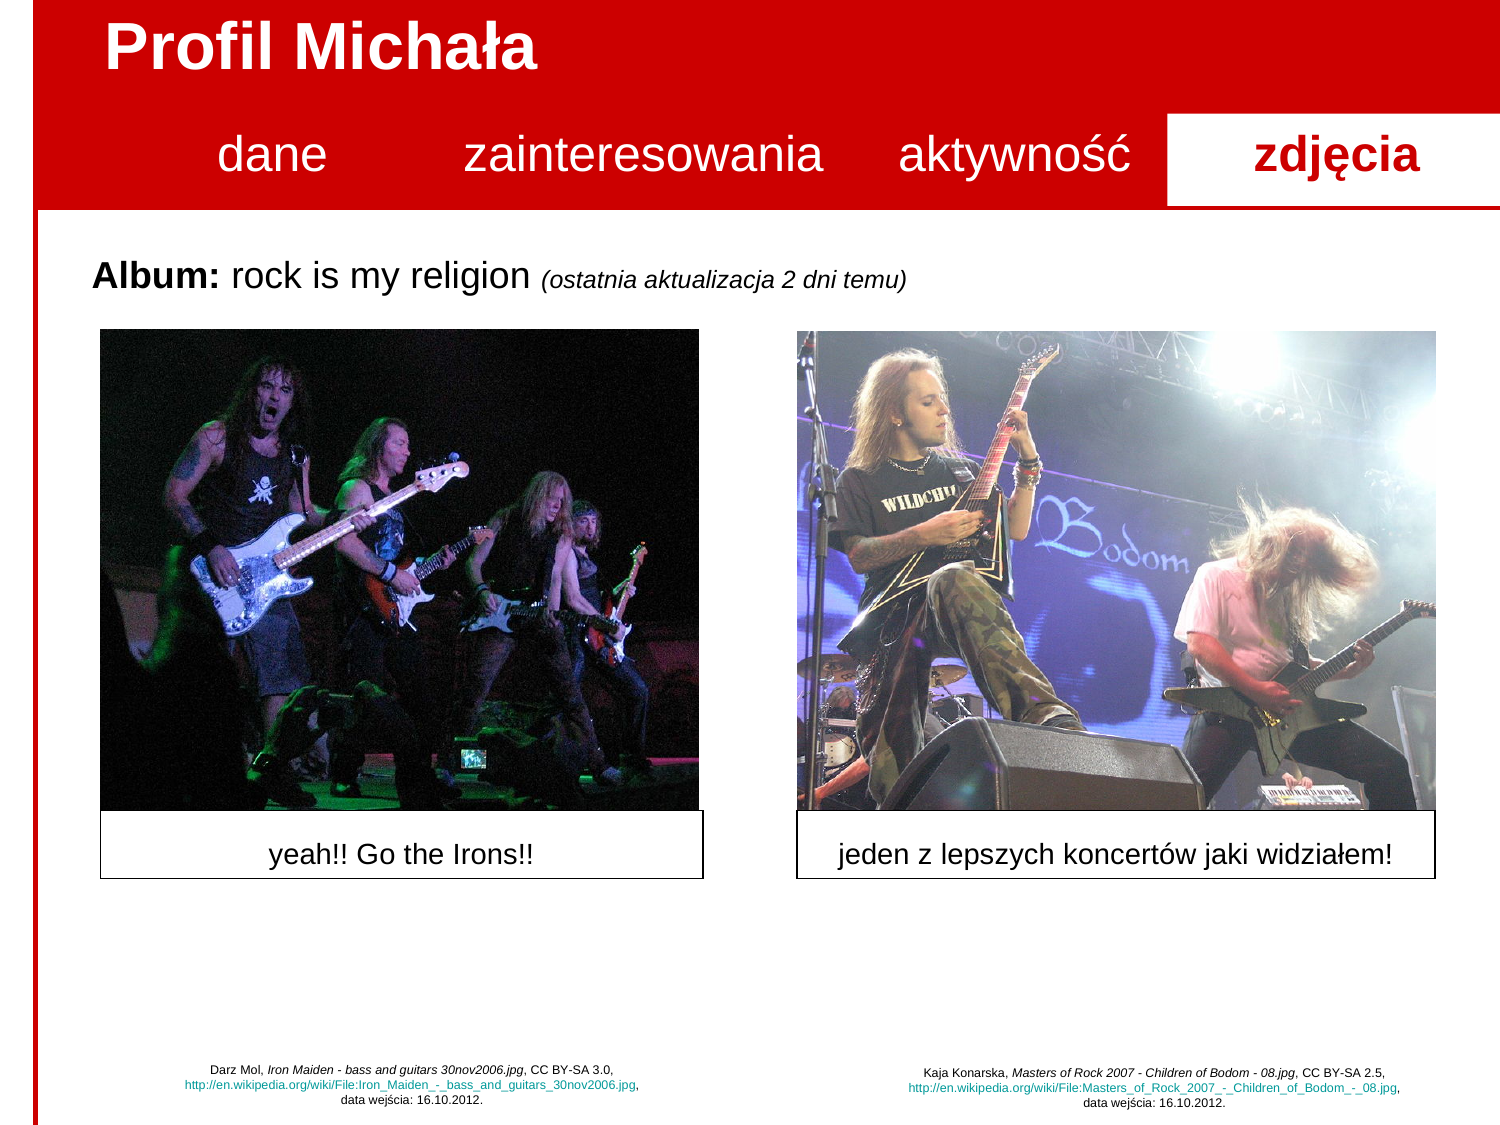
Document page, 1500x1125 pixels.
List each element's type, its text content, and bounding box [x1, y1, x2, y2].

text_box zainteresowania [430, 113, 854, 206]
text_box aktywność [854, 113, 1167, 206]
text_box Profil Michała [38, 0, 1500, 203]
text_box Album: rock is my religion (ostatnia aktualizacja 2 dni temu) [76, 243, 1258, 304]
text_box dane [112, 113, 430, 206]
text_box Kaja Konarska, Masters of Rock 2007 - Children of Bodom - 08.jpg, CC BY-SA 2.5, http://en.wikipedia.org/wiki/File:Masters_of_Rock_2007_-_Children_of_Bodom_-_08.jpg, data wejścia: 16.10.2012. [821, 1057, 1419, 1118]
text_box zdjęcia [1167, 113, 1500, 206]
picture [797, 331, 1436, 810]
picture [100, 329, 699, 810]
text_box jeden z lepszych koncertów jaki widziałem! [797, 810, 1436, 879]
text_box yeah!! Go the Irons!! [100, 810, 703, 879]
text_box Darz Mol, Iron Maiden - bass and guitars 30nov2006.jpg, CC BY-SA 3.0, http://en.wikipedia.org/wiki/File:Iron_Maiden_-_bass_and_guitars_30nov2006.jpg, data wejścia: 16.10.2012. [97, 1054, 658, 1115]
